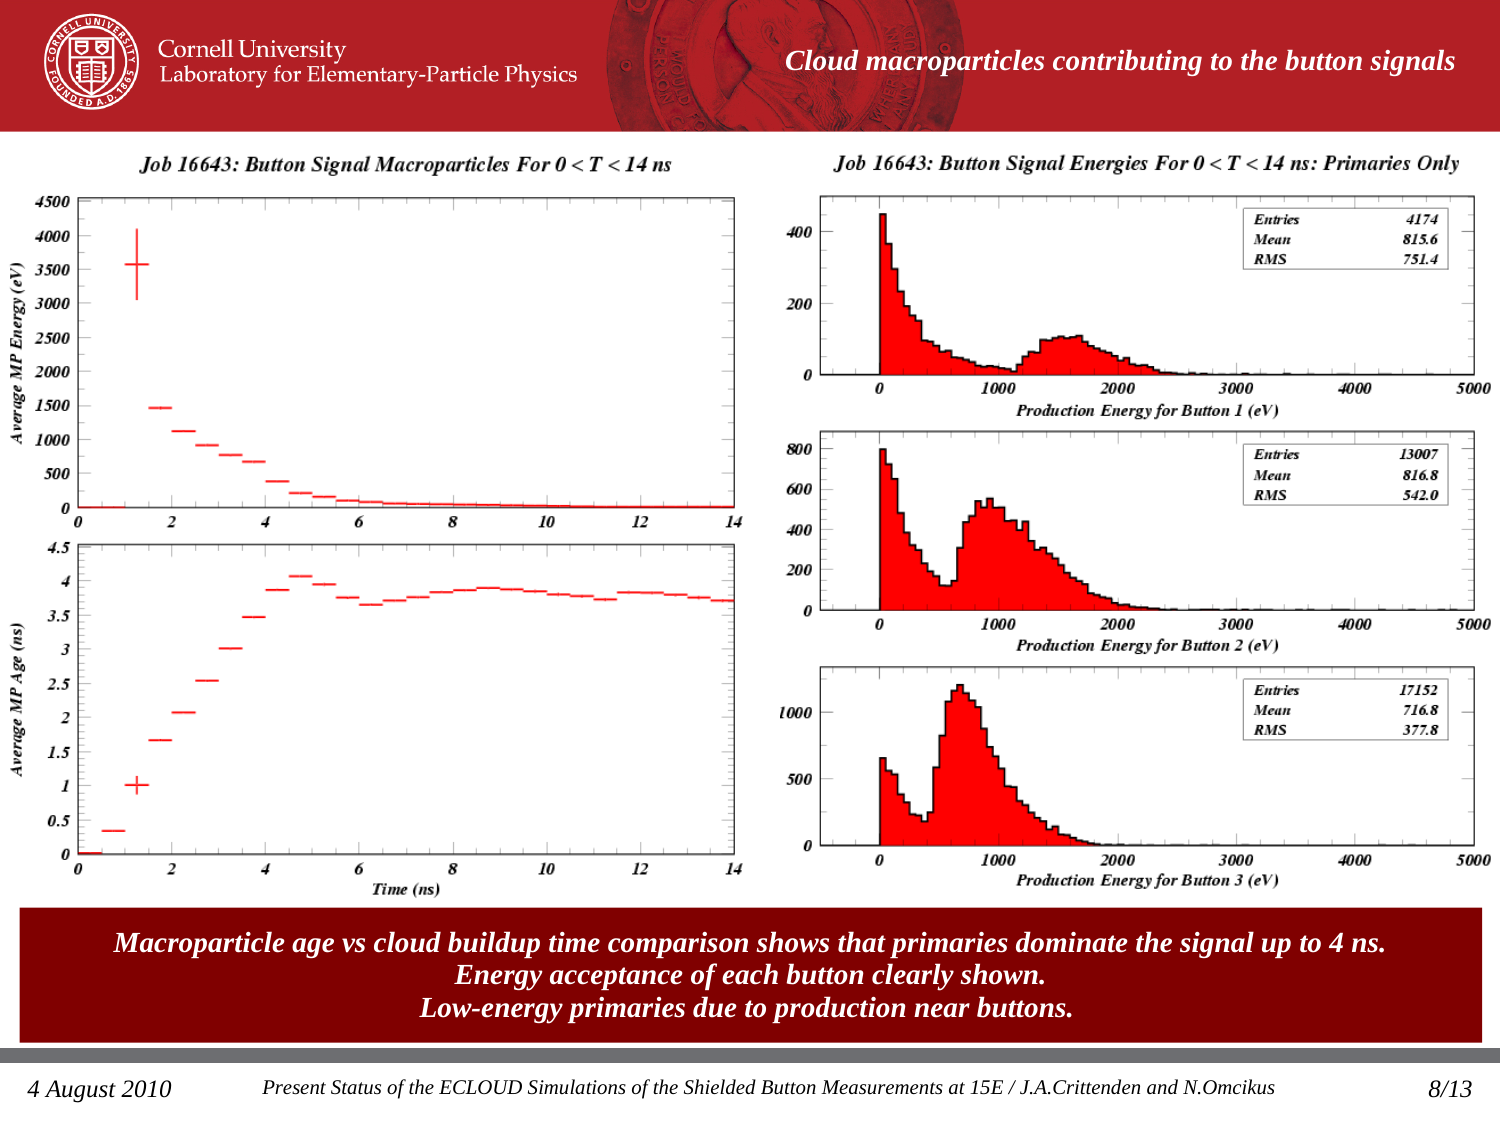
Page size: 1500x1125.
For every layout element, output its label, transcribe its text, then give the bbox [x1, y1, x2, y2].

picture [0, 149, 752, 907]
text_box Macroparticle age vs cloud buildup time comparison shows that primaries dominate the signal up to 4 ns. Energy acceptance of each button clearly shown. Low-energy primaries due to production near buttons. [19, 907, 1483, 1043]
title Cloud macroparticles contributing to the button signals [750, 8, 1492, 113]
picture [0, 0, 1500, 132]
picture [780, 149, 1500, 901]
